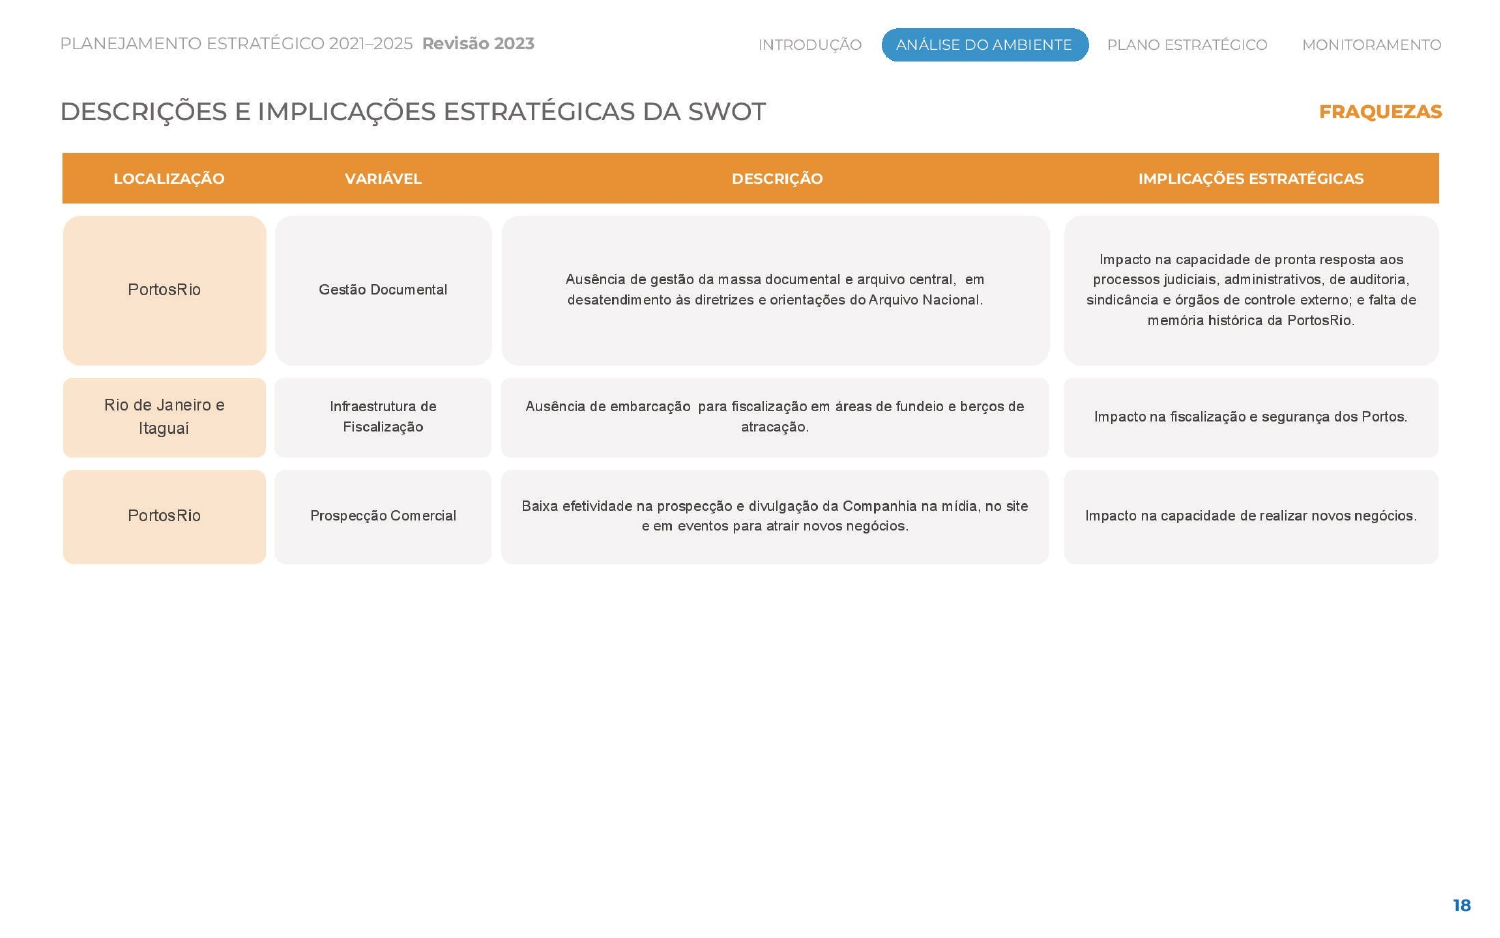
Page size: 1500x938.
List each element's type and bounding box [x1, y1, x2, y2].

text_box [0, 0, 1500, 938]
